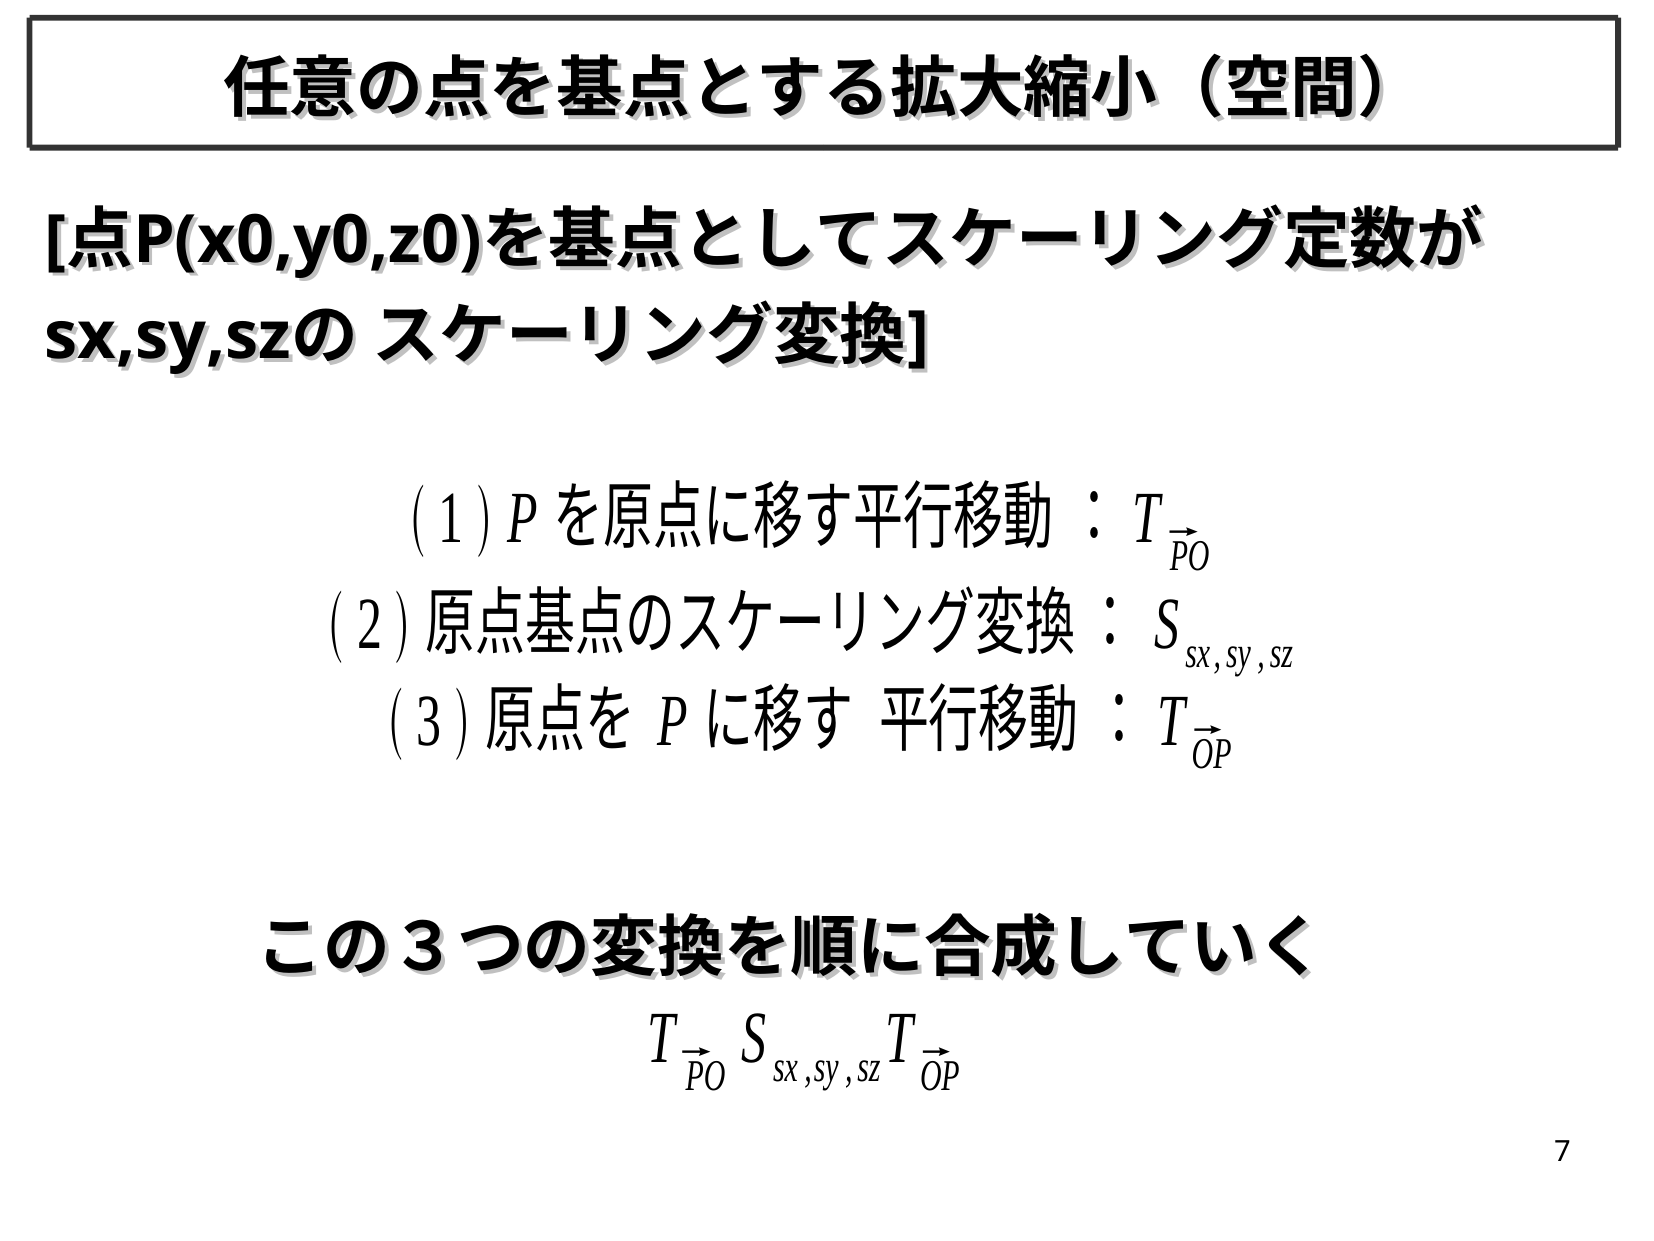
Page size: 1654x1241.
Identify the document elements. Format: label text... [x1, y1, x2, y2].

chart [307, 478, 1304, 781]
text_box [点P(x0,y0,z0)を基点としてスケーリング定数が sx,sy,szの スケーリング変換] [29, 177, 1508, 340]
text_box この３つの変換を順に合成していく [242, 885, 1324, 975]
text_box 任意の点を基点とする拡大縮小（空間） [29, 17, 1619, 148]
chart [626, 998, 973, 1099]
